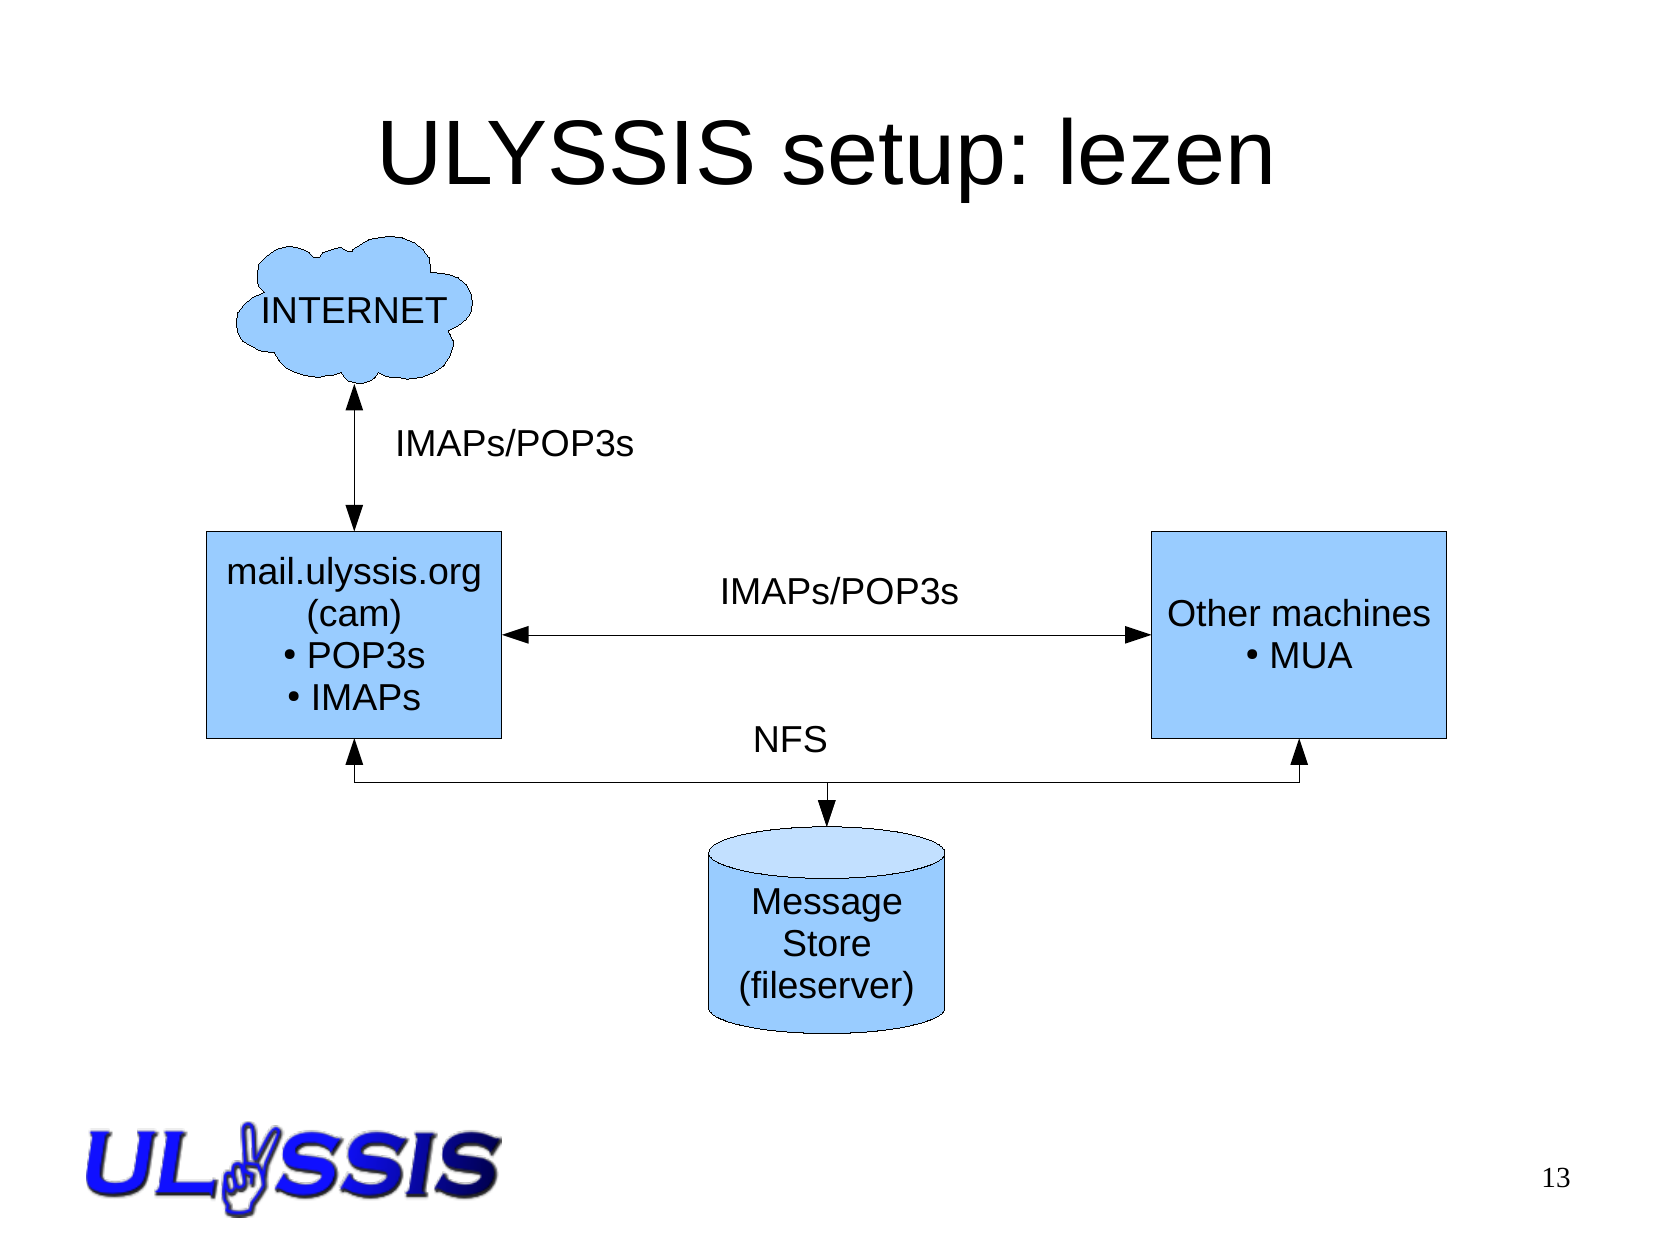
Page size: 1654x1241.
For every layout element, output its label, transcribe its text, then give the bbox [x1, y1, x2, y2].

text_box Other machines MUA [1151, 531, 1447, 739]
text_box IMAPs/POP3s [705, 563, 975, 621]
picture [86, 1121, 502, 1218]
text_box Message Store (fileserver) [708, 855, 945, 1034]
title ULYSSIS setup: lezen [82, 49, 1571, 257]
text_box IMAPs/POP3s [380, 415, 650, 564]
text_box INTERNET [236, 236, 473, 384]
text_box NFS [738, 710, 843, 768]
text_box mail.ulyssis.org (cam) POP3s IMAPs [206, 531, 502, 739]
